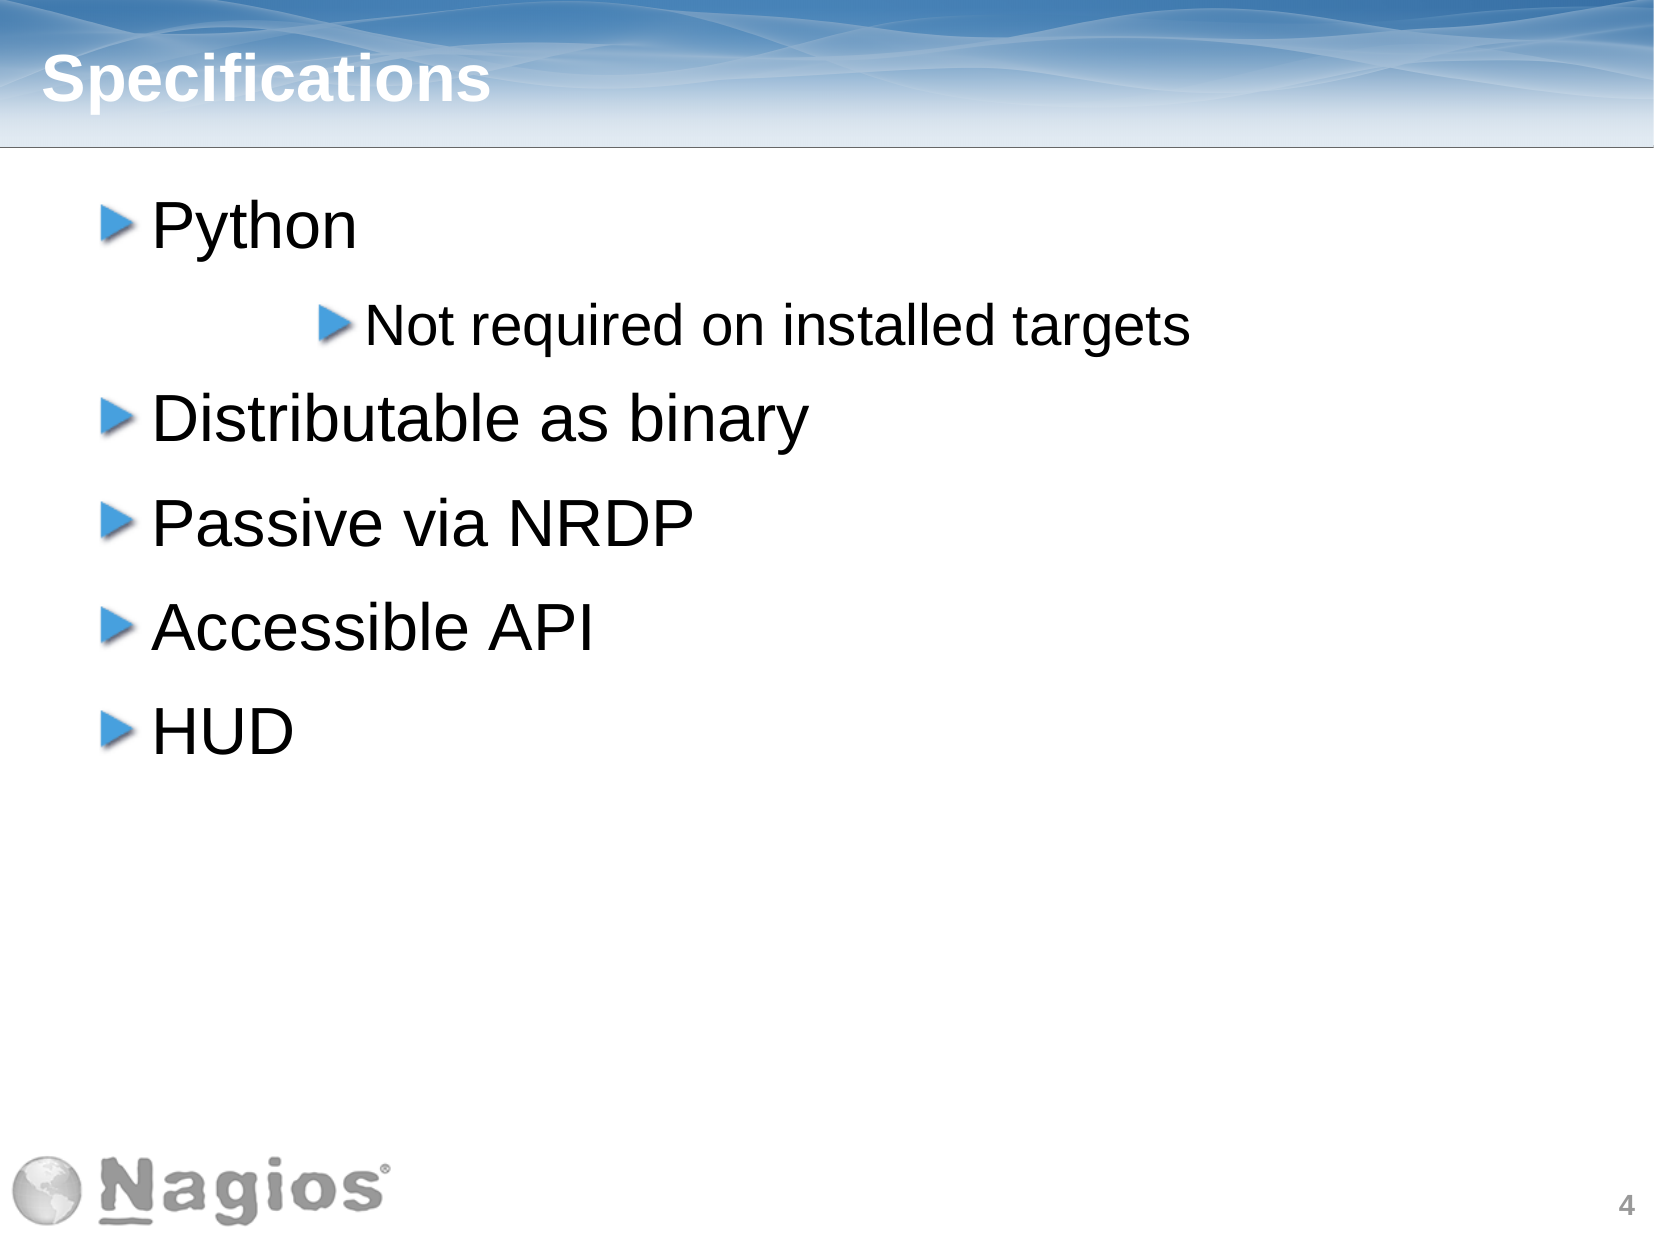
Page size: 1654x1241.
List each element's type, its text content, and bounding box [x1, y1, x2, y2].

picture [0, 0, 1654, 147]
picture [5, 1143, 400, 1239]
list Python Not required on installed targets Distributable as binary Passive via NRDP Accessible API HUD [80, 188, 1569, 1007]
title Specifications [41, 29, 1248, 127]
